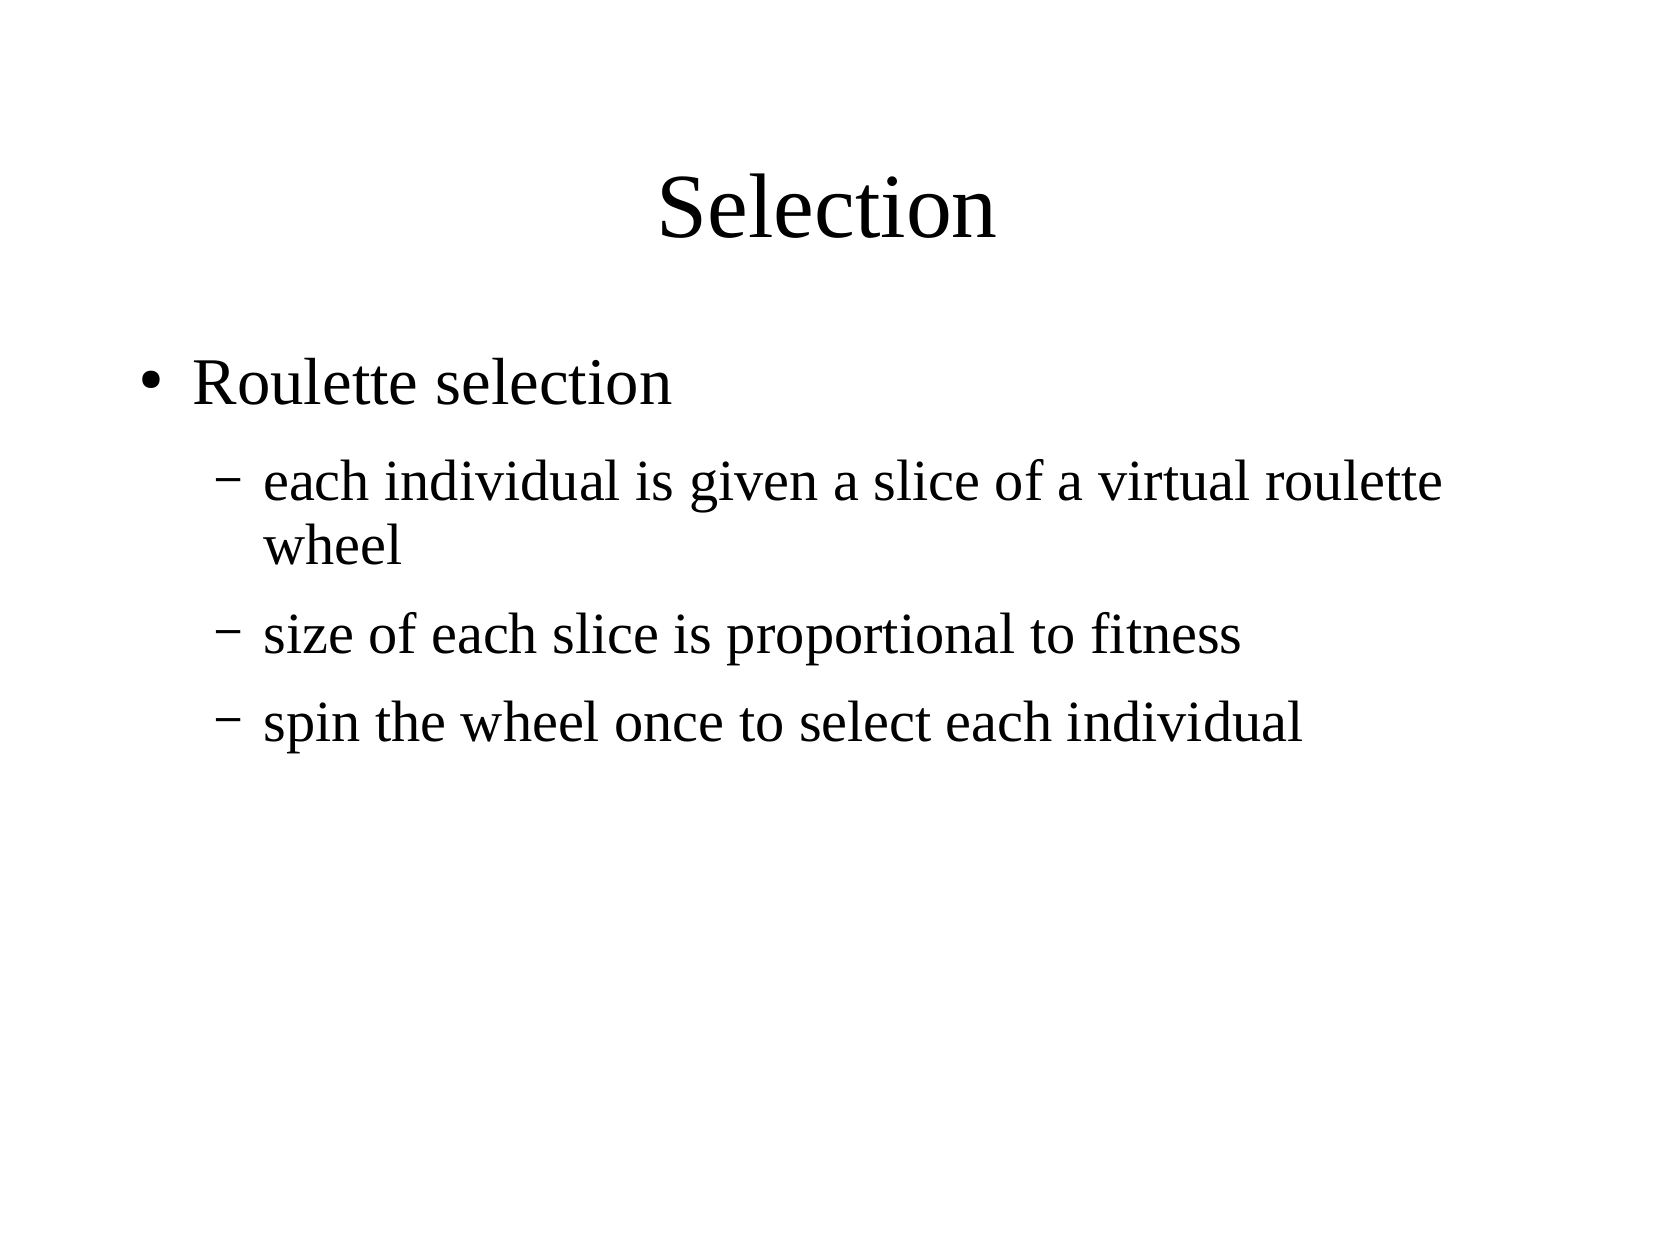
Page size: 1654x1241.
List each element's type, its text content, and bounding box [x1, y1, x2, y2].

list Roulette selection each individual is given a slice of a virtual roulette wheel size of each slice is proportional to fitness spin the wheel once to select each individual [121, 344, 1534, 1127]
title Selection [121, 102, 1534, 311]
